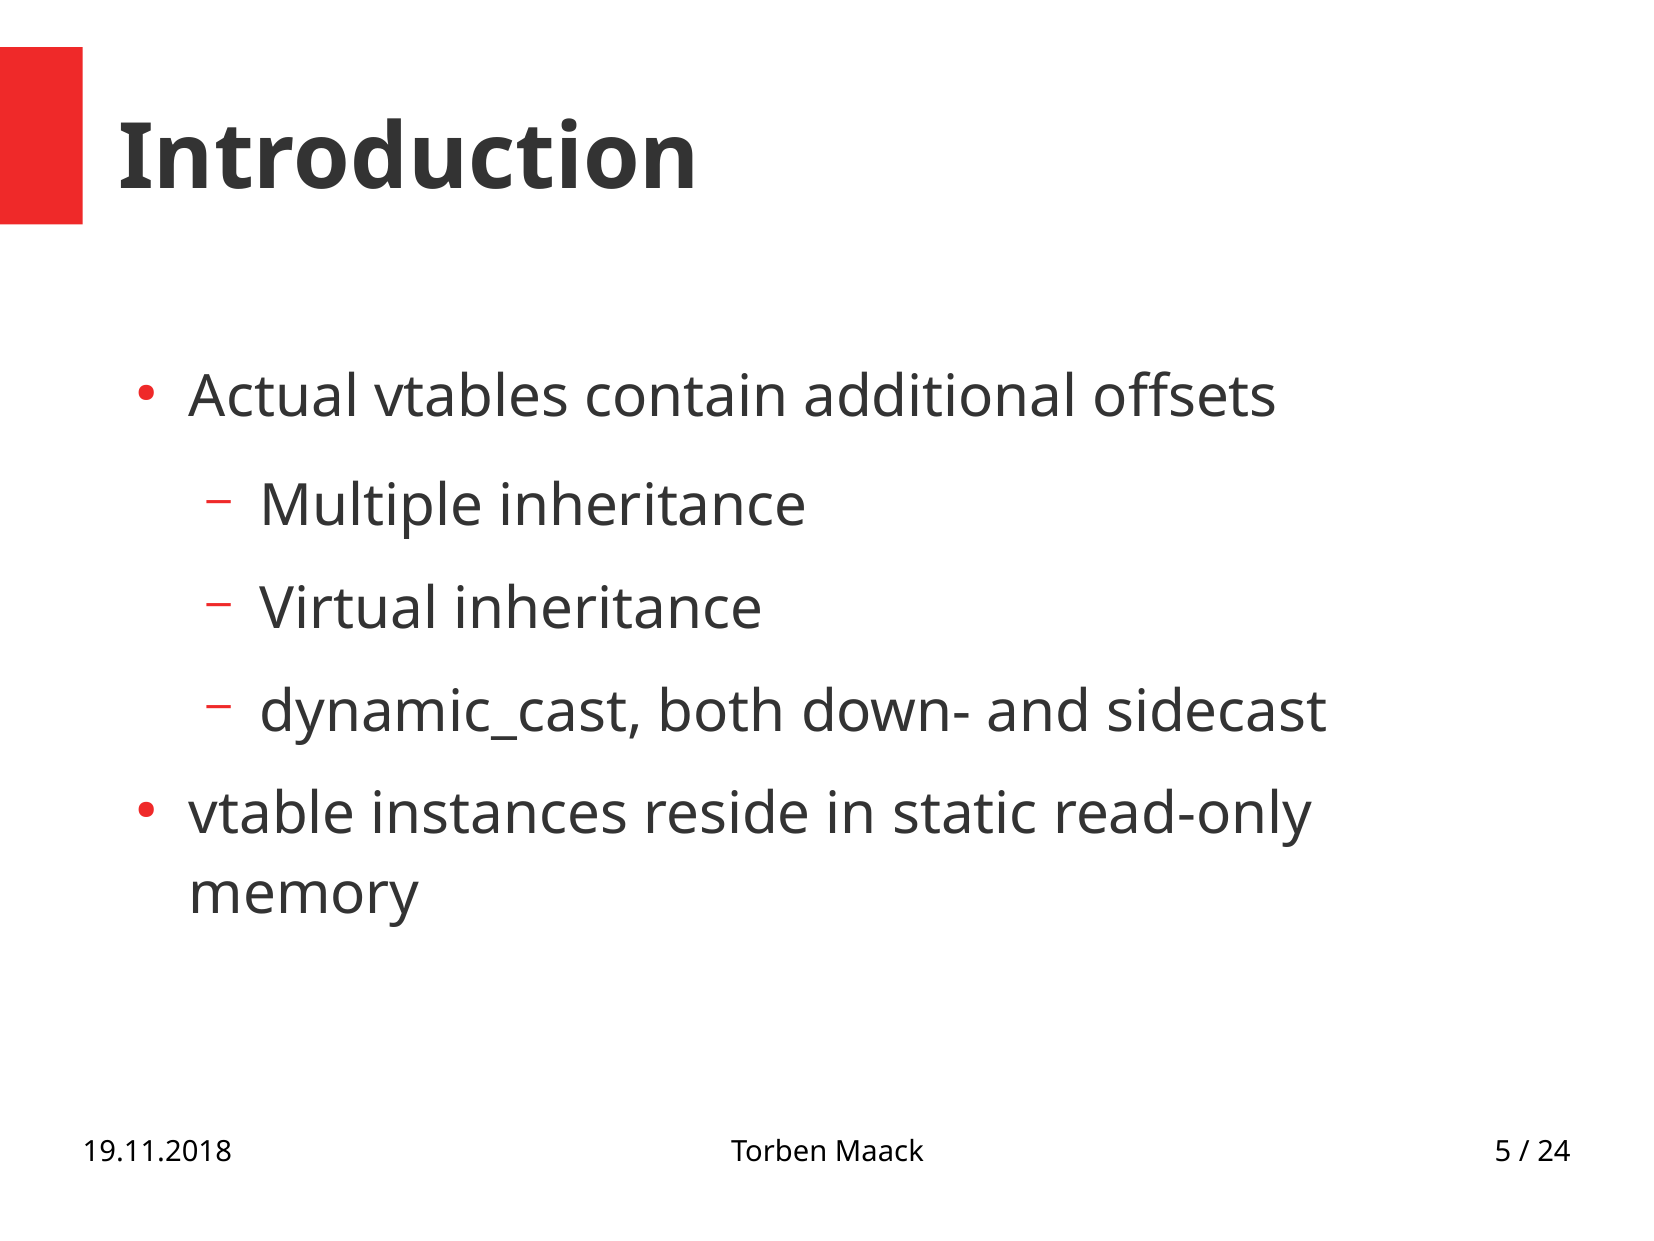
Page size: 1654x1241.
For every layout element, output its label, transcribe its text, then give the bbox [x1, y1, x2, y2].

title Introduction [118, 49, 1571, 257]
list Actual vtables contain additional offsets Multiple inheritance Virtual inheritance dynamic_cast, both down- and sidecast vtable instances reside in static read-only memory [118, 354, 1536, 1074]
